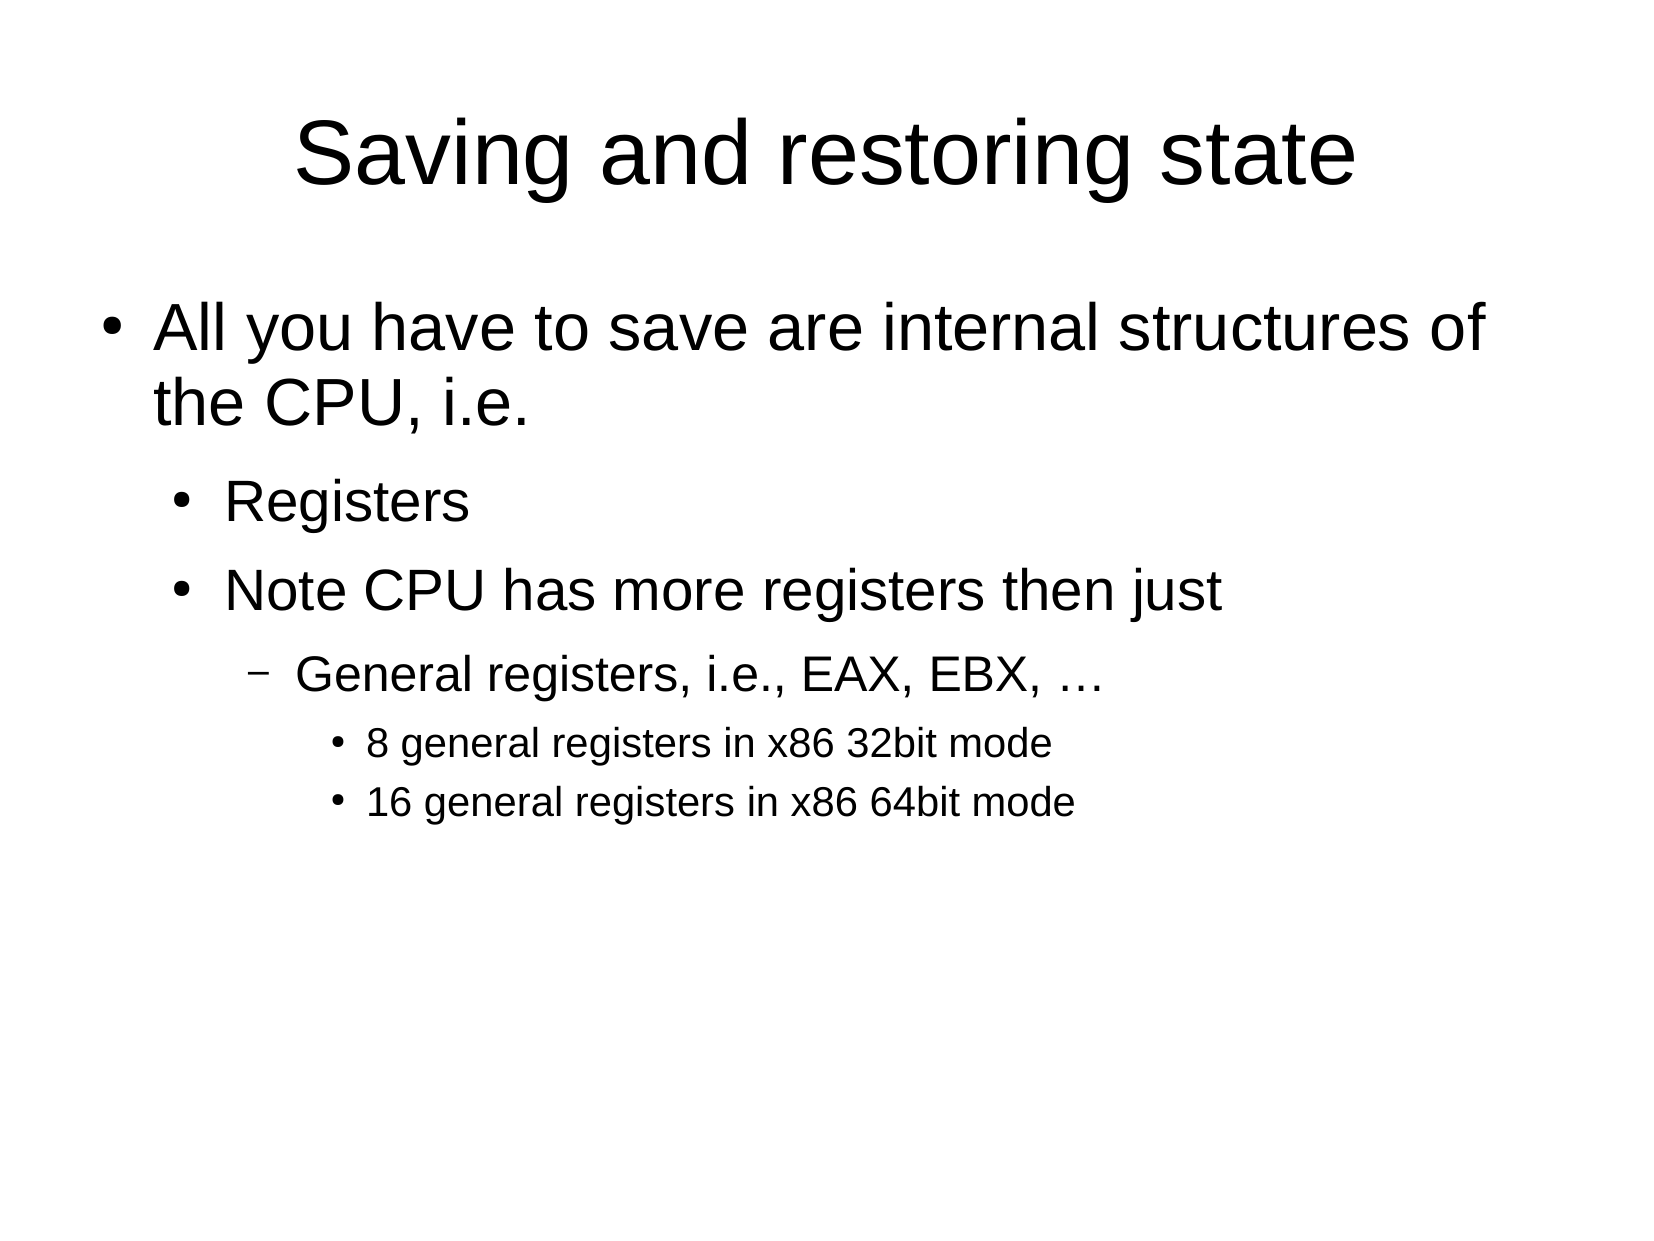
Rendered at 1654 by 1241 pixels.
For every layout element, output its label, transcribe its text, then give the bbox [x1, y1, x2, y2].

title Saving and restoring state [82, 49, 1571, 257]
list All you have to save are internal structures of the CPU, i.e. Registers Note CPU has more registers then just General registers, i.e., EAX, EBX, … 8 general registers in x86 32bit mode 16 general registers in x86 64bit mode [82, 290, 1571, 1088]
